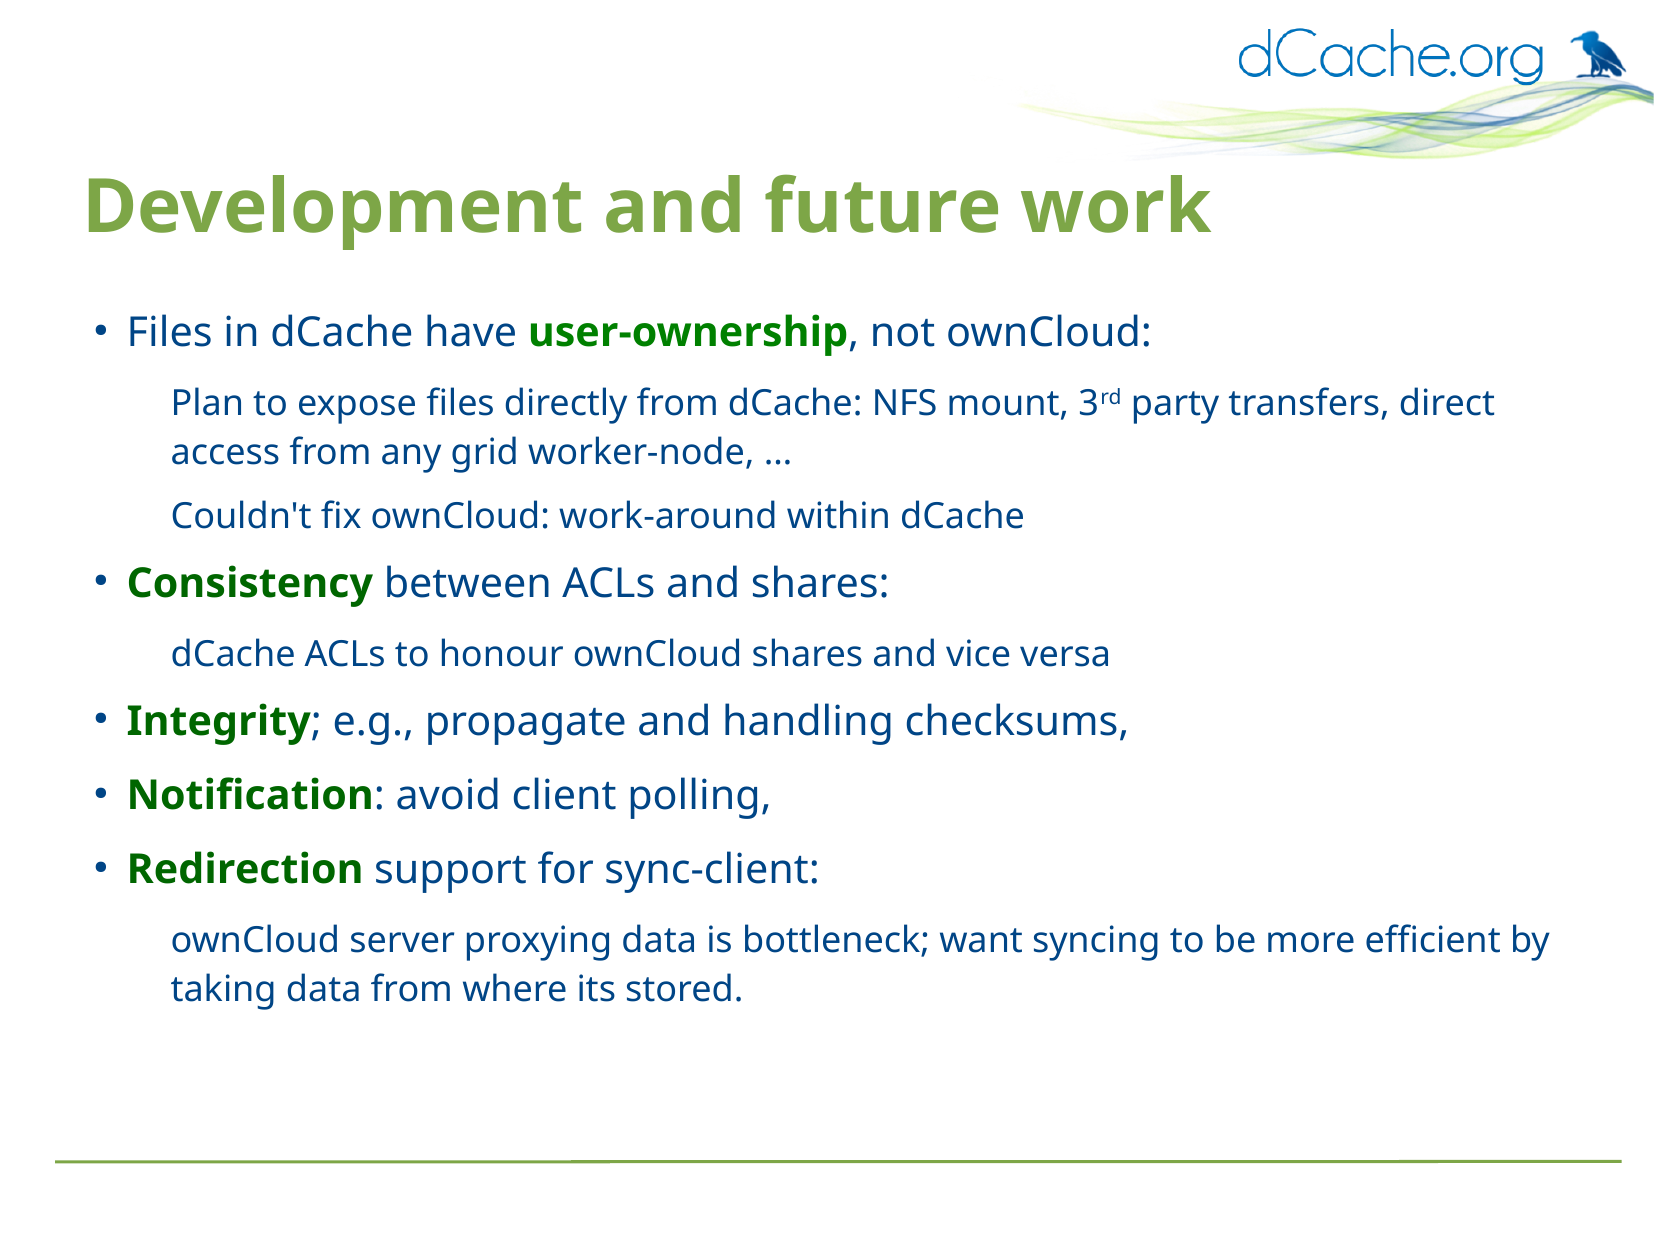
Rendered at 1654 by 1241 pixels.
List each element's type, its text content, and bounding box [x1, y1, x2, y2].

picture [956, 16, 1654, 169]
title Development and future work [82, 155, 1605, 252]
list Files in dCache have user-ownership, not ownCloud: Plan to expose files directly from dCache: NFS mount, 3rd party transfers, direct access from any grid worker-node, … Couldn't fix ownCloud: work-around within dCache Consistency between ACLs and shares: dCache ACLs to honour ownCloud shares and vice versa Integrity; e.g., propagate and handling checksums, Notification: avoid client polling, Redirection support for sync-client: ownCloud server proxying data is bottleneck; want syncing to be more efficient by taking data from where its stored. [82, 302, 1571, 1023]
